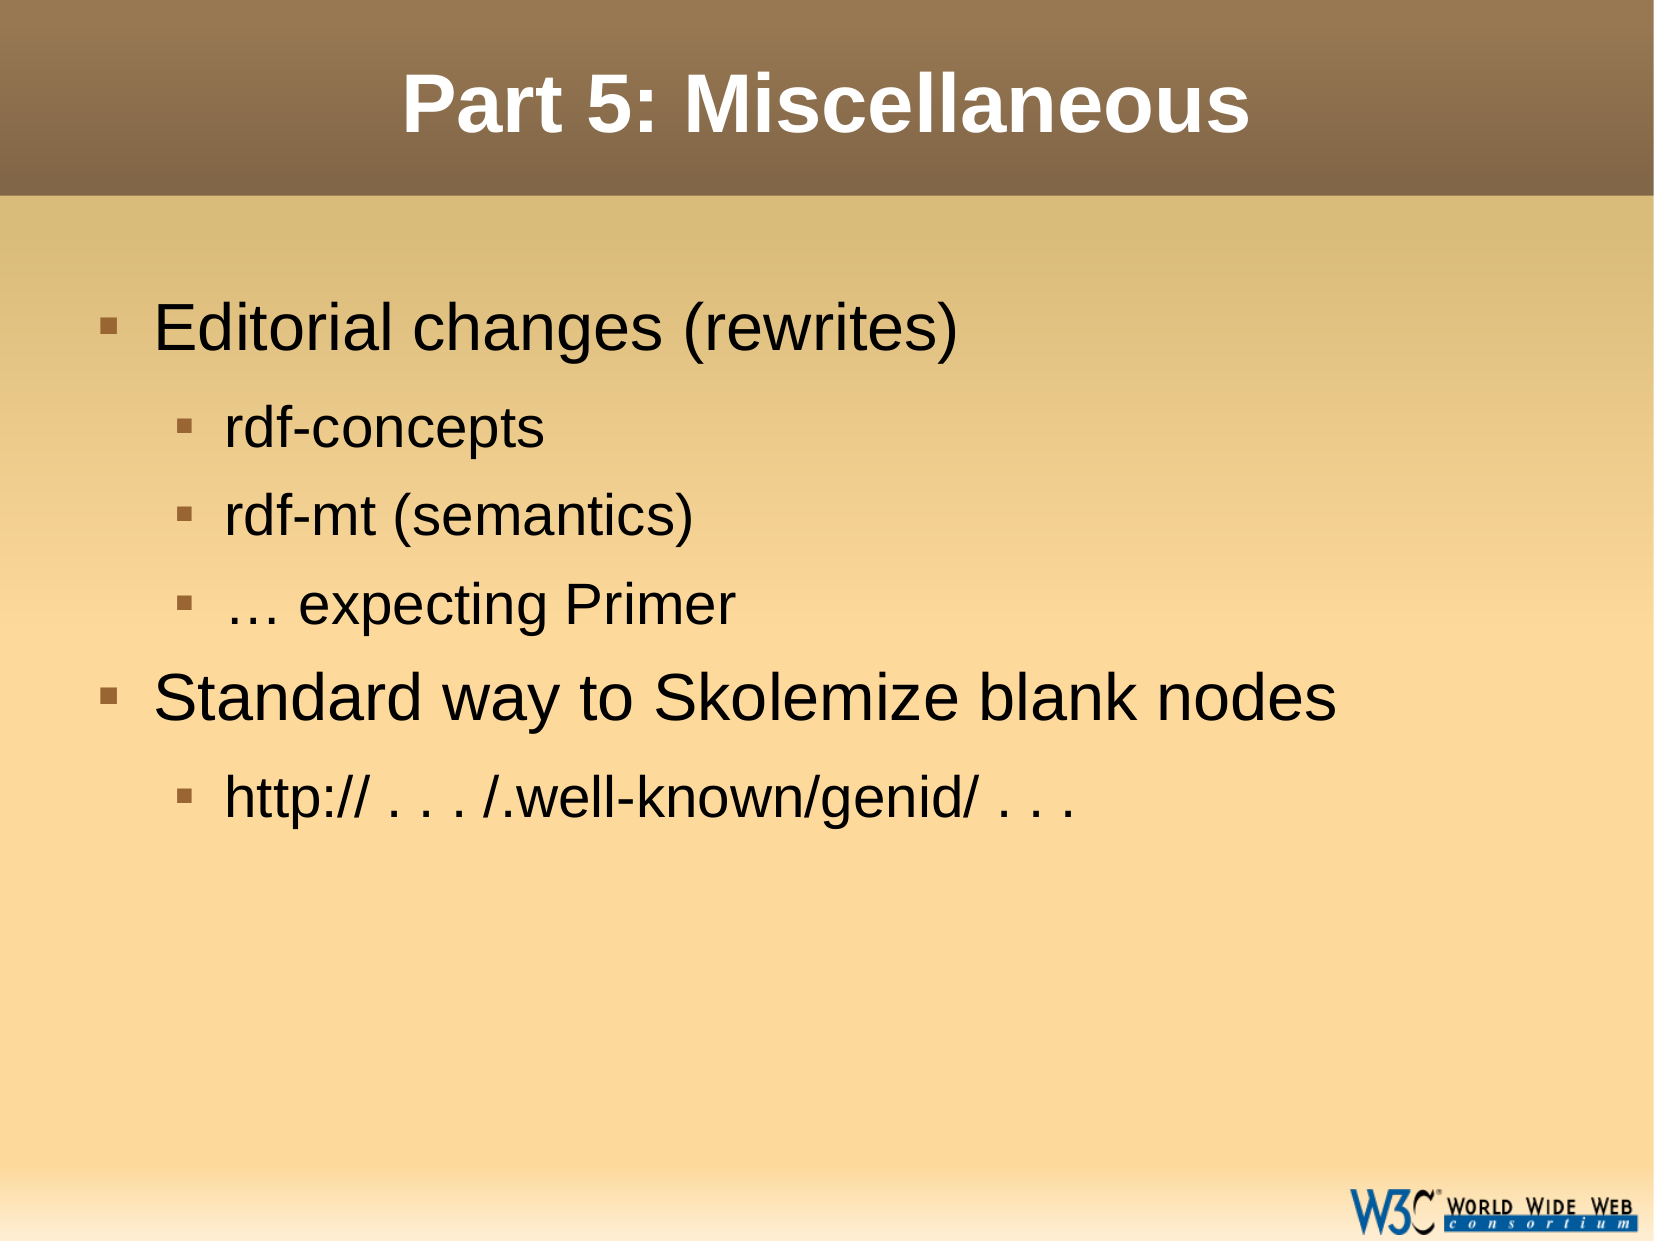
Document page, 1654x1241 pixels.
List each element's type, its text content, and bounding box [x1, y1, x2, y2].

picture [0, 208, 1654, 1241]
title Part 5: Miscellaneous [0, 0, 1654, 208]
list Editorial changes (rewrites) rdf-concepts rdf-mt (semantics) … expecting Primer Standard way to Skolemize blank nodes http:// . . . /.well-known/genid/ . . . [82, 290, 1571, 1109]
